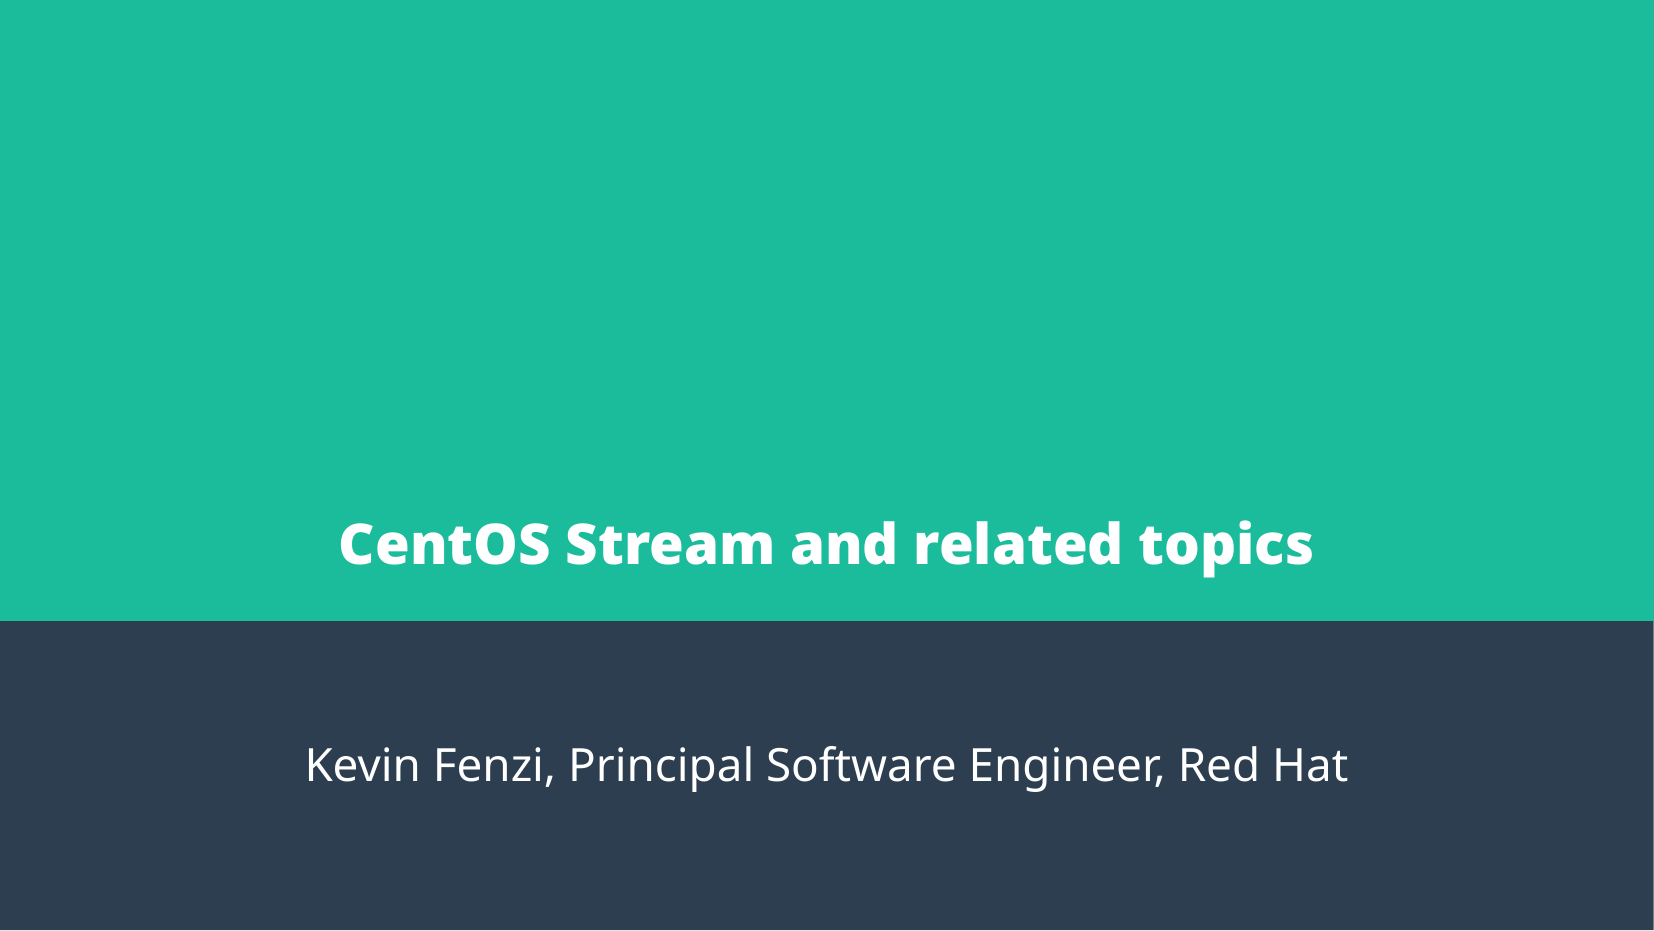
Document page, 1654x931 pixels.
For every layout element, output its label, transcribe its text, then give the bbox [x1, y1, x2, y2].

subtitle Kevin Fenzi, Principal Software Engineer, Red Hat [59, 642, 1595, 886]
title CentOS Stream and related topics [59, 465, 1595, 583]
